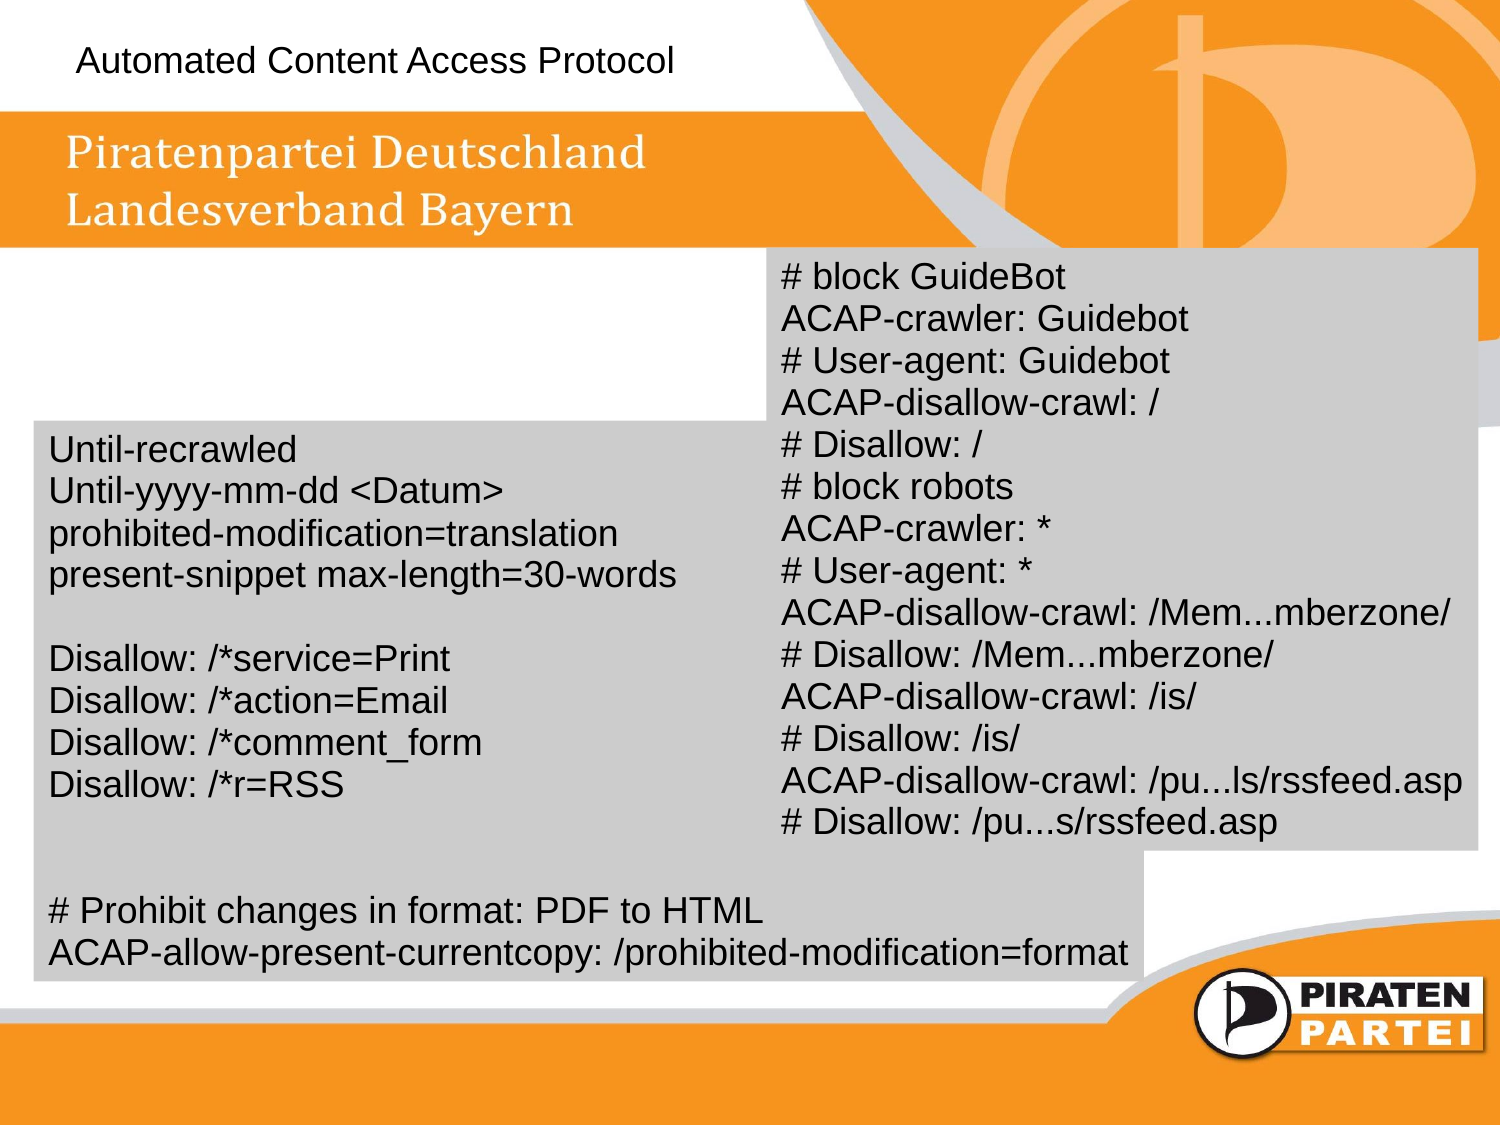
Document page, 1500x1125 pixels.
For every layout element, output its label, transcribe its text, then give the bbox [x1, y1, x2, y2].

text_box Until-recrawled Until-yyyy-mm-dd <Datum> prohibited-modification=translation present-snippet max-length=30-words Disallow: /*service=Print Disallow: /*action=Email Disallow: /*comment_form Disallow: /*r=RSS # Prohibit changes in format: PDF to HTML ACAP-allow-present-currentcopy: /prohibited-modification=format [33, 420, 1143, 982]
picture [0, 0, 1500, 1125]
text_box Automated Content Access Protocol [60, 31, 691, 89]
text_box # block GuideBot ACAP-crawler: Guidebot # User-agent: Guidebot ACAP-disallow-crawl: / # Disallow: / # block robots ACAP-crawler: * # User-agent: * ACAP-disallow-crawl: /Mem...mberzone/ # Disallow: /Mem...mberzone/ ACAP-disallow-crawl: /is/ # Disallow: /is/ ACAP-disallow-crawl: /pu...ls/rssfeed.asp # Disallow: /pu...s/rssfeed.asp [766, 247, 1477, 851]
